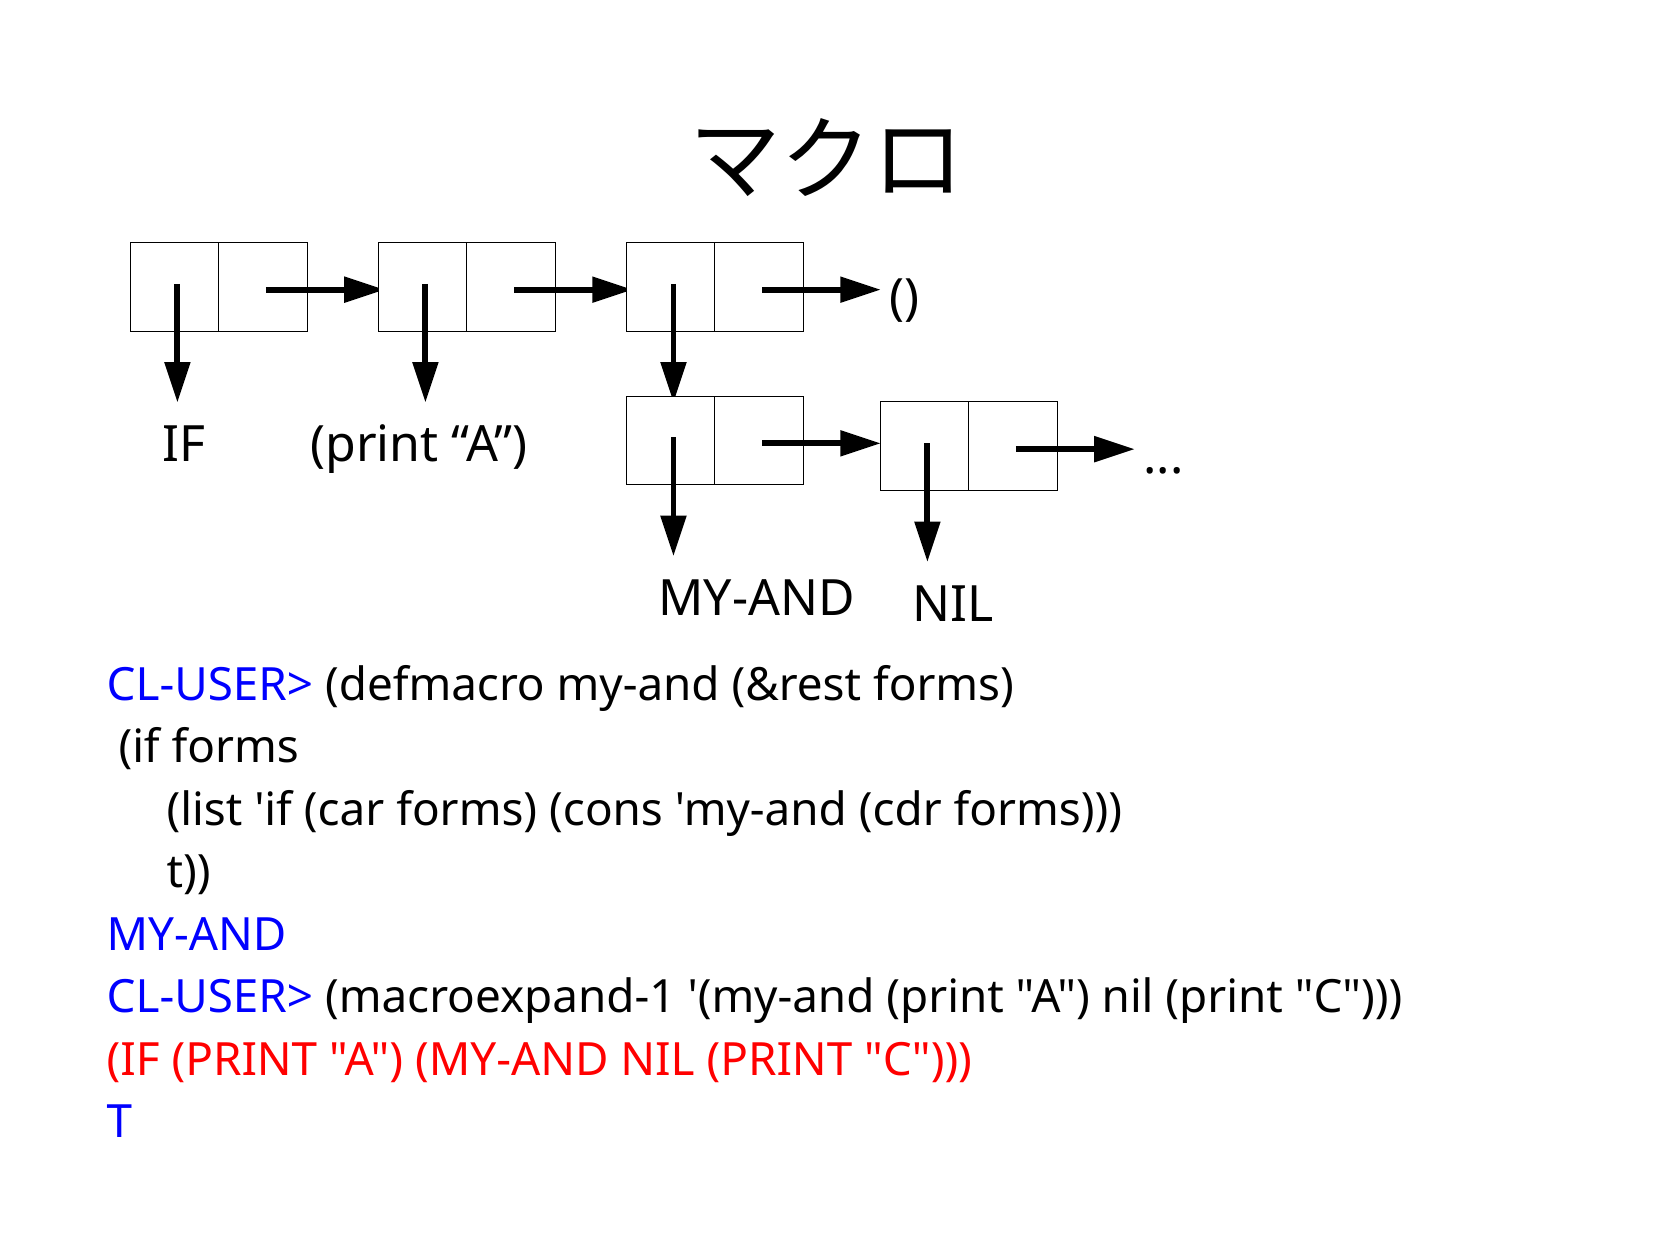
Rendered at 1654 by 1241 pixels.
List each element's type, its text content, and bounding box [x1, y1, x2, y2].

text_box (print “A”) [295, 400, 601, 473]
text_box NIL [897, 560, 1003, 632]
text_box [626, 242, 804, 332]
text_box [626, 396, 804, 485]
text_box IF [147, 400, 228, 473]
text_box () [874, 253, 955, 325]
text_box [880, 401, 1058, 491]
text_box [130, 242, 308, 332]
text_box CL-USER> (defmacro my-and (&rest forms) (if forms (list 'if (car forms) (cons 'my-and (cdr forms))) t)) MY-AND CL-USER> (macroexpand-1 '(my-and (print "A") nil (print "C"))) (IF (PRINT "A") (MY-AND NIL (PRINT "C"))) T [91, 643, 1577, 1075]
title マクロ [82, 56, 1571, 250]
text_box ... [1128, 412, 1233, 485]
text_box [378, 242, 556, 332]
text_box MY-AND [644, 554, 824, 626]
